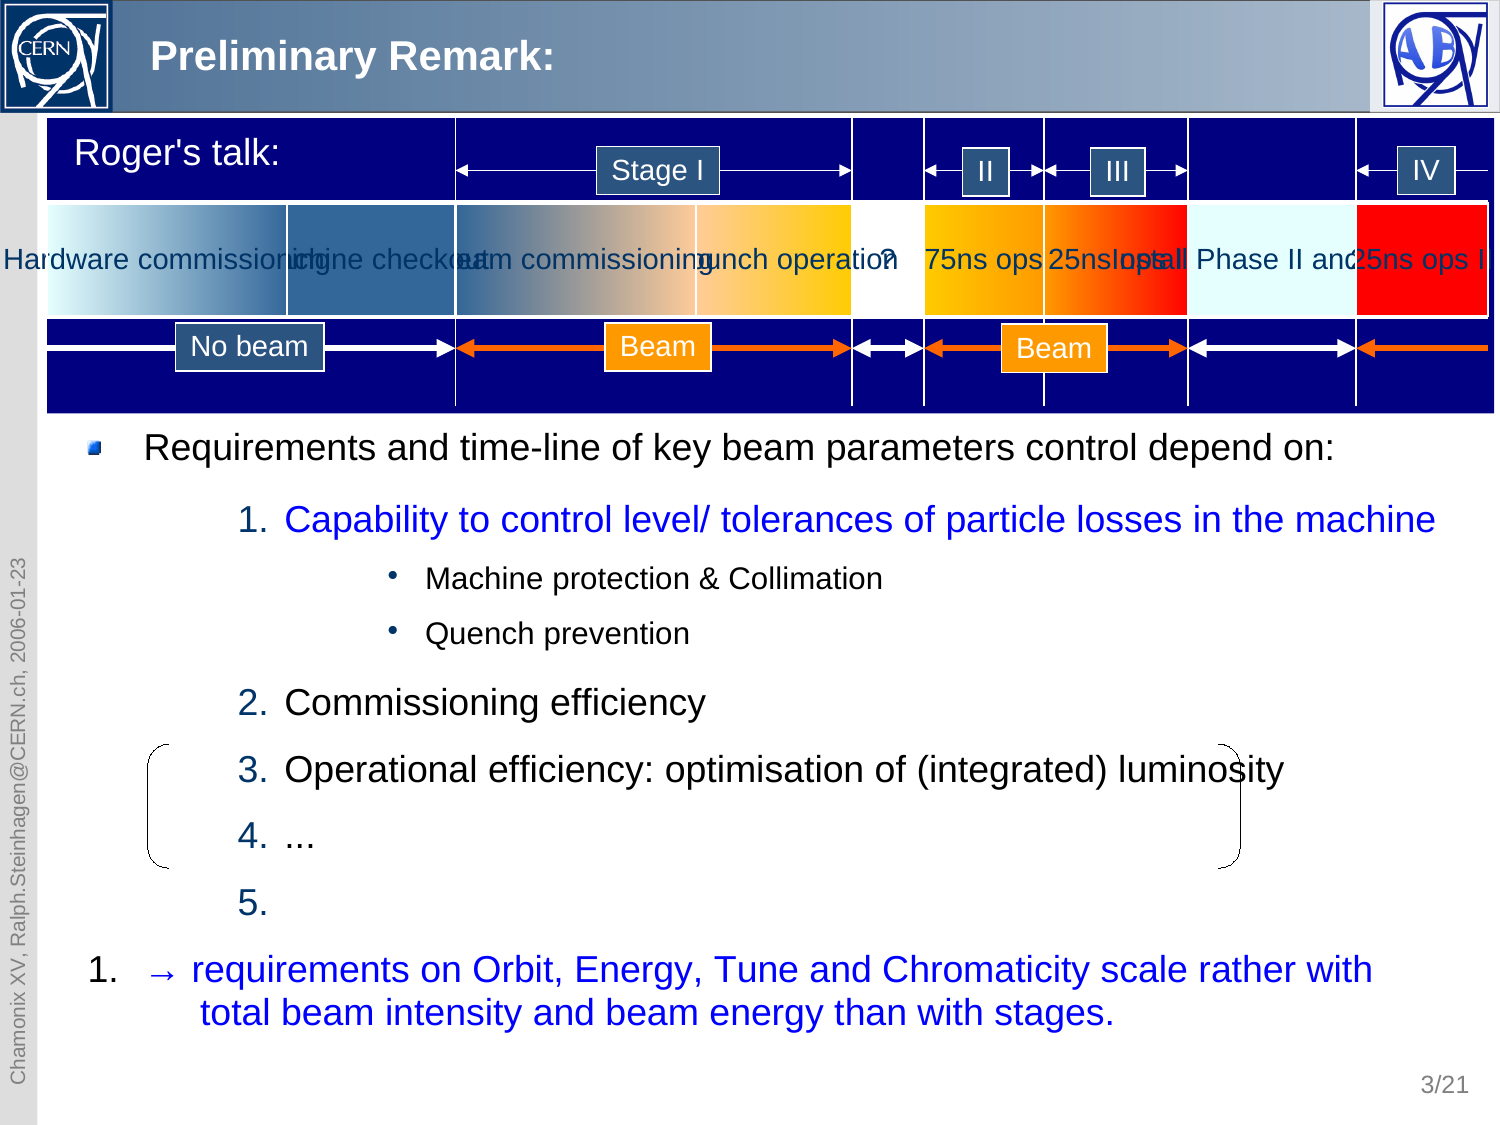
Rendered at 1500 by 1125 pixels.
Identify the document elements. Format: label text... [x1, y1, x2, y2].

text_box [47, 118, 455, 200]
text_box 43 bunch operation [697, 205, 851, 315]
list Requirements and time-line of key beam parameters control depend on: Capability to control level/ tolerances of particle losses in the machine Machine protection & Collimation Quench prevention Commissioning efficiency Operational efficiency: optimisation of (integrated) luminosity ... → requirements on Orbit, Energy, Tune and Chromaticity scale rather with total beam intensity and beam energy than with stages. [87, 425, 1438, 1093]
picture [0, 0, 113, 113]
text_box [1189, 118, 1355, 200]
picture [1382, 1, 1489, 108]
text_box [1189, 319, 1355, 347]
text_box Beam [1001, 324, 1108, 373]
text_box [47, 319, 455, 347]
text_box 25ns ops I [1045, 205, 1187, 315]
text_box No beam [175, 322, 324, 371]
text_box [1045, 319, 1187, 347]
text_box Beam [605, 322, 711, 371]
text_box [1045, 171, 1187, 200]
text_box [925, 319, 1043, 347]
text_box Hardware commissioning [48, 205, 286, 315]
text_box Roger's talk: [59, 124, 296, 181]
text_box II [962, 147, 1009, 197]
text_box [456, 118, 851, 170]
text_box [925, 171, 1043, 200]
text_box [47, 118, 1495, 414]
text_box IV [1397, 146, 1455, 195]
text_box [853, 118, 923, 200]
text_box Machine checkout [288, 205, 454, 315]
text_box 75ns ops [925, 205, 1043, 315]
text_box [853, 319, 923, 347]
text_box [456, 319, 851, 347]
text_box [456, 171, 851, 200]
text_box 25ns ops II [1357, 205, 1487, 315]
text_box Stage I [596, 146, 720, 195]
text_box [1045, 118, 1187, 170]
text_box Beam commissioning [457, 205, 695, 315]
text_box ? [853, 205, 923, 315]
text_box III [1090, 147, 1146, 197]
title Preliminary Remark: [150, 0, 1201, 113]
text_box Install Phase II and MKB [1189, 205, 1355, 315]
text_box [925, 118, 1043, 170]
